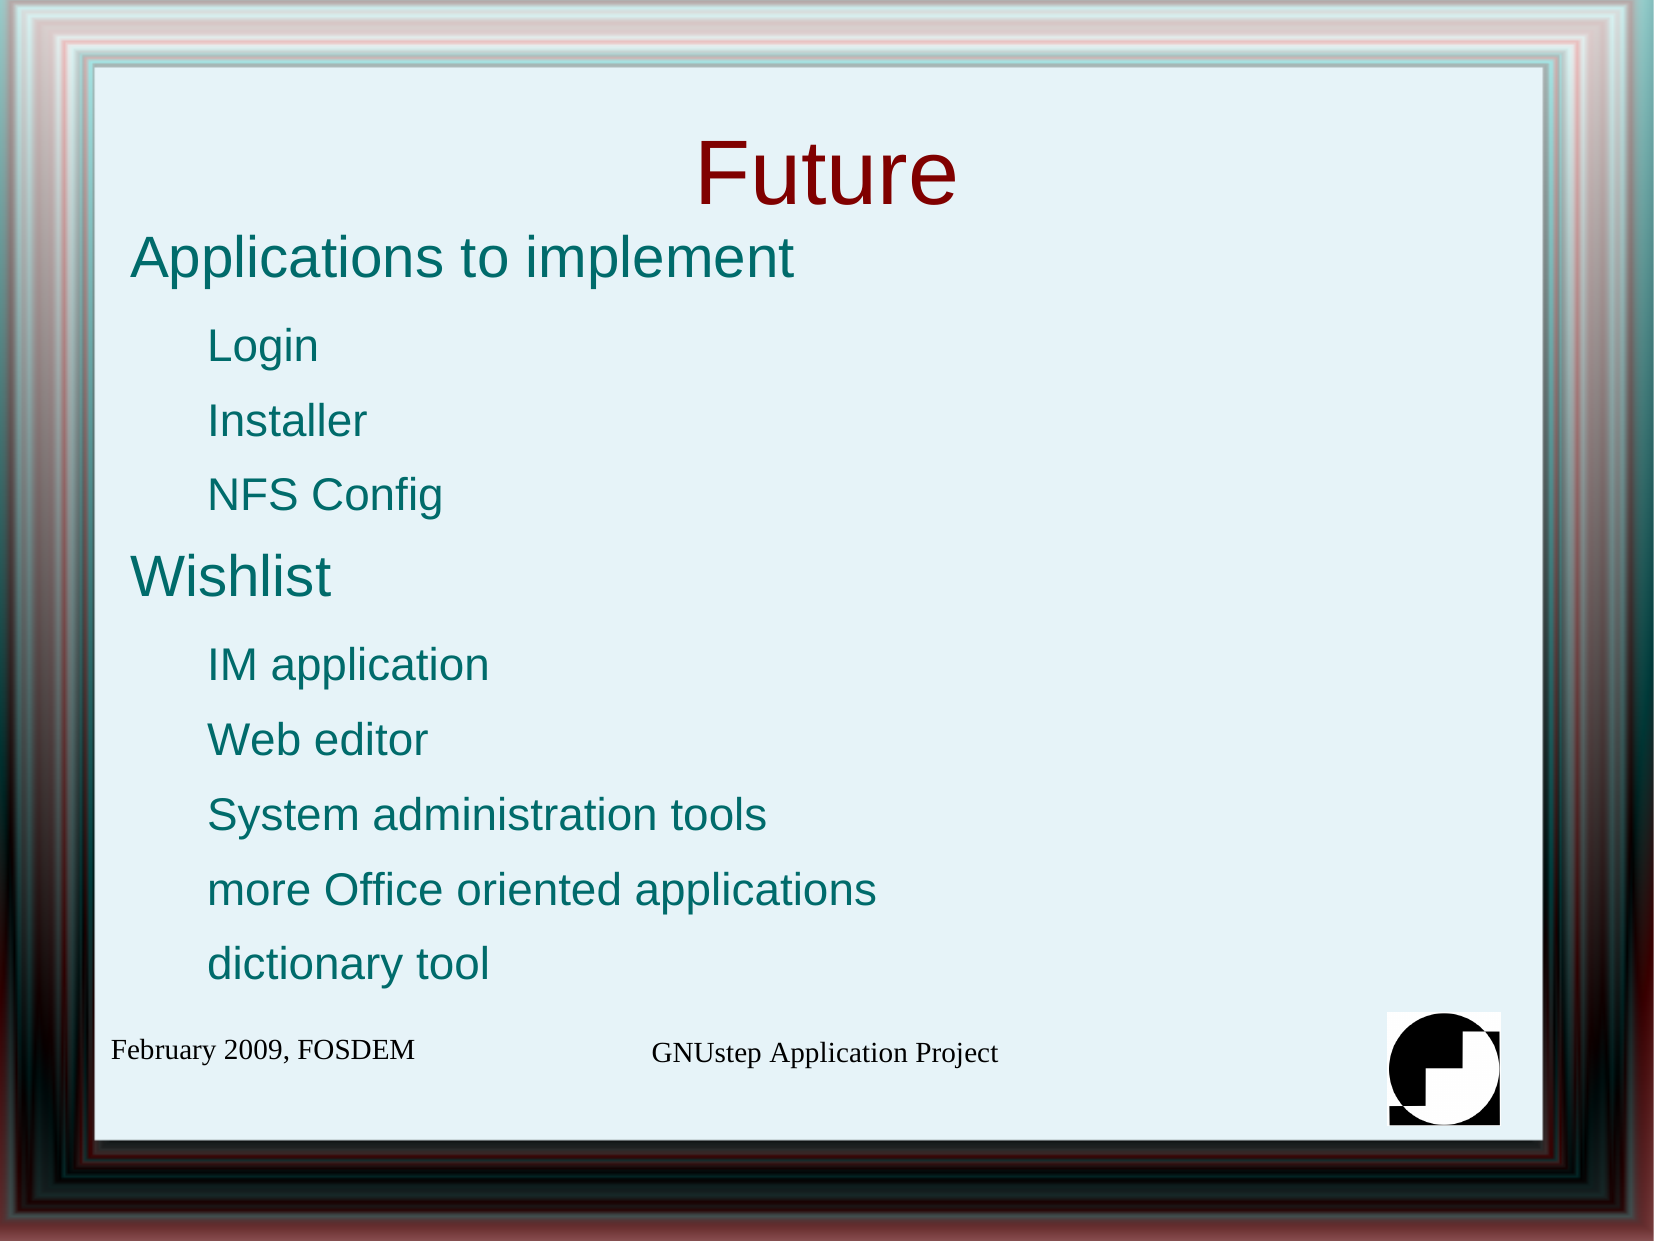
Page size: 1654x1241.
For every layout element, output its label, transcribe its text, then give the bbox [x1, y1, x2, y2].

list Applications to implement Login Installer NFS Config Wishlist IM application Web editor System administration tools more Office oriented applications dictionary tool [112, 225, 1501, 1097]
picture [0, 0, 1654, 1241]
title Future [118, 88, 1536, 257]
